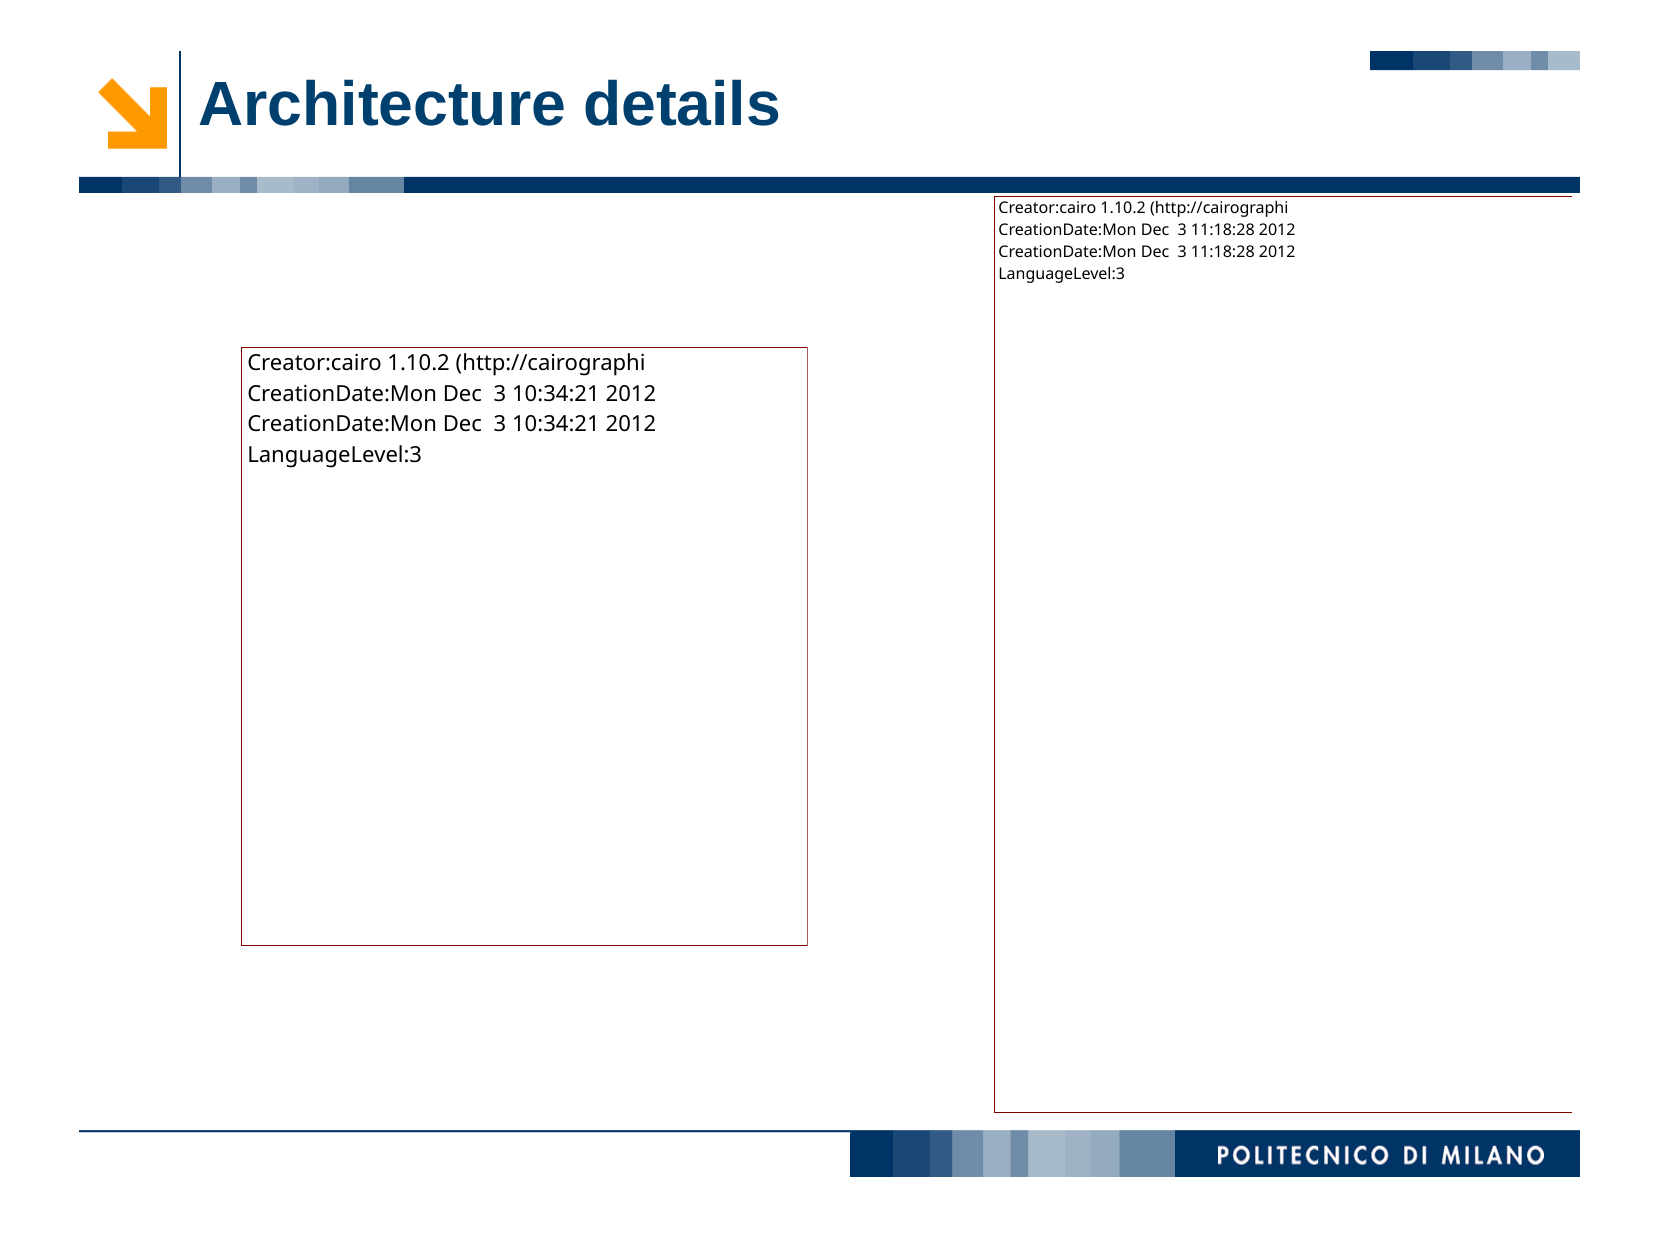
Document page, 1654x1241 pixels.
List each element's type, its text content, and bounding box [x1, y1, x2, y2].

picture [79, 1126, 1580, 1177]
picture [240, 345, 808, 946]
picture [79, 51, 1580, 193]
title Architecture details [198, 51, 1574, 157]
picture [993, 195, 1572, 1113]
